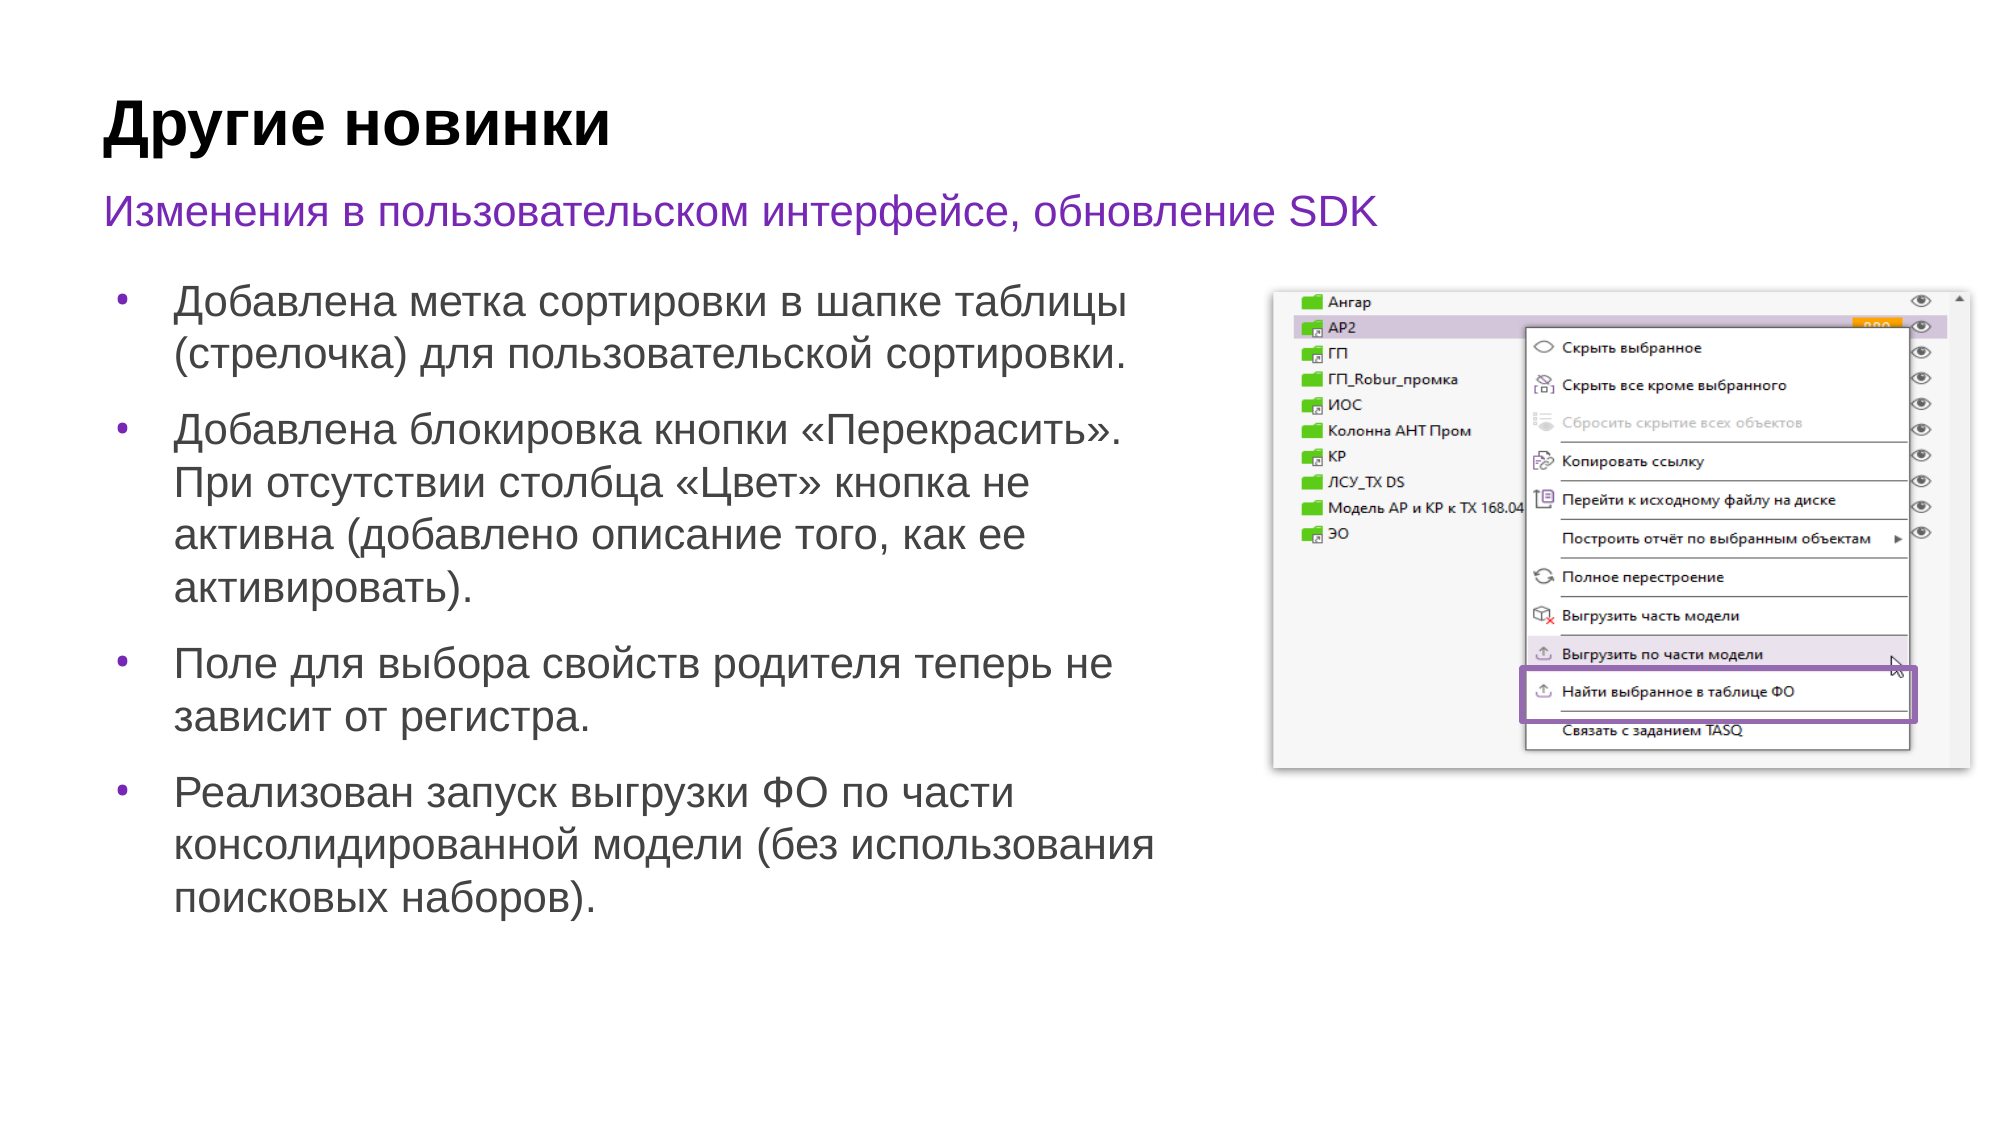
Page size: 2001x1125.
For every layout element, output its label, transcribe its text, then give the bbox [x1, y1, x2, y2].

text_box Добавлена метка сортировки в шапке таблицы (стрелочка) для пользовательской сортировки. Добавлена блокировка кнопки «Перекрасить». При отсутствии столбца «Цвет» кнопка не активна (добавлено описание того, как ее активировать). Поле для выбора свойств родителя теперь не зависит от регистра. Реализован запуск выгрузки ФО по части консолидированной модели (без использования поисковых наборов). [80, 263, 1210, 1125]
picture [1273, 292, 1971, 768]
text_box Изменения в пользовательском интерфейсе, обновление SDK [88, 170, 1912, 240]
text_box Другие новинки [88, 73, 1912, 170]
